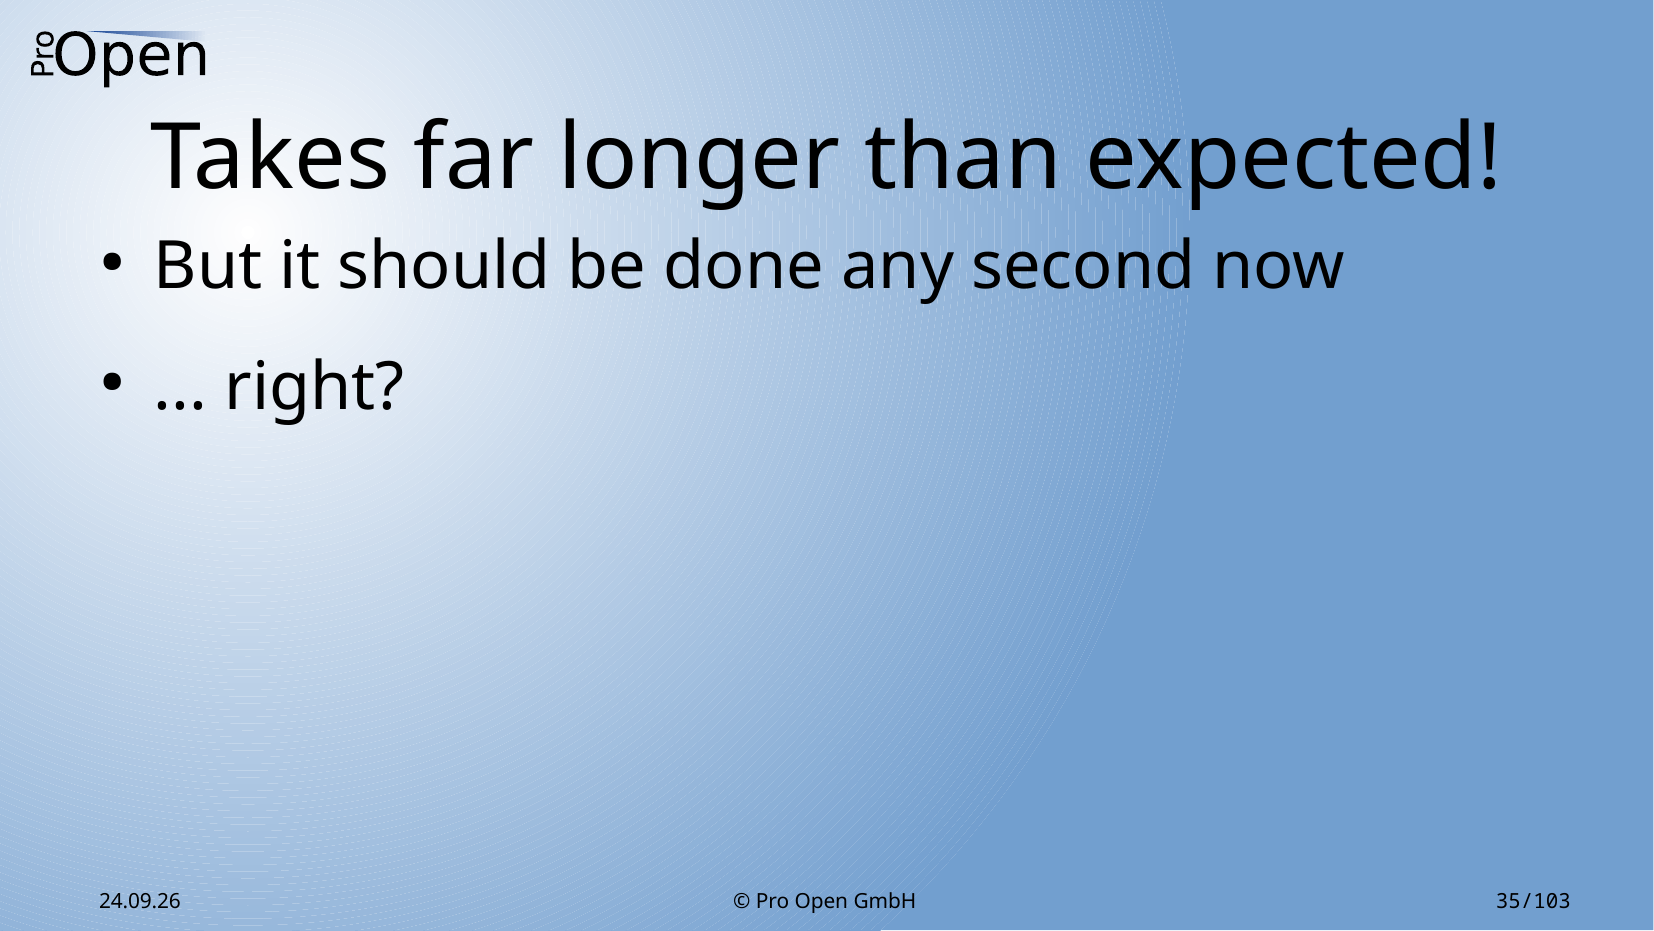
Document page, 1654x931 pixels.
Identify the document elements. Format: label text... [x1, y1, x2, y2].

title Takes far longer than expected! [82, 88, 1571, 217]
list But it should be done any second now ... right? [82, 217, 1571, 827]
